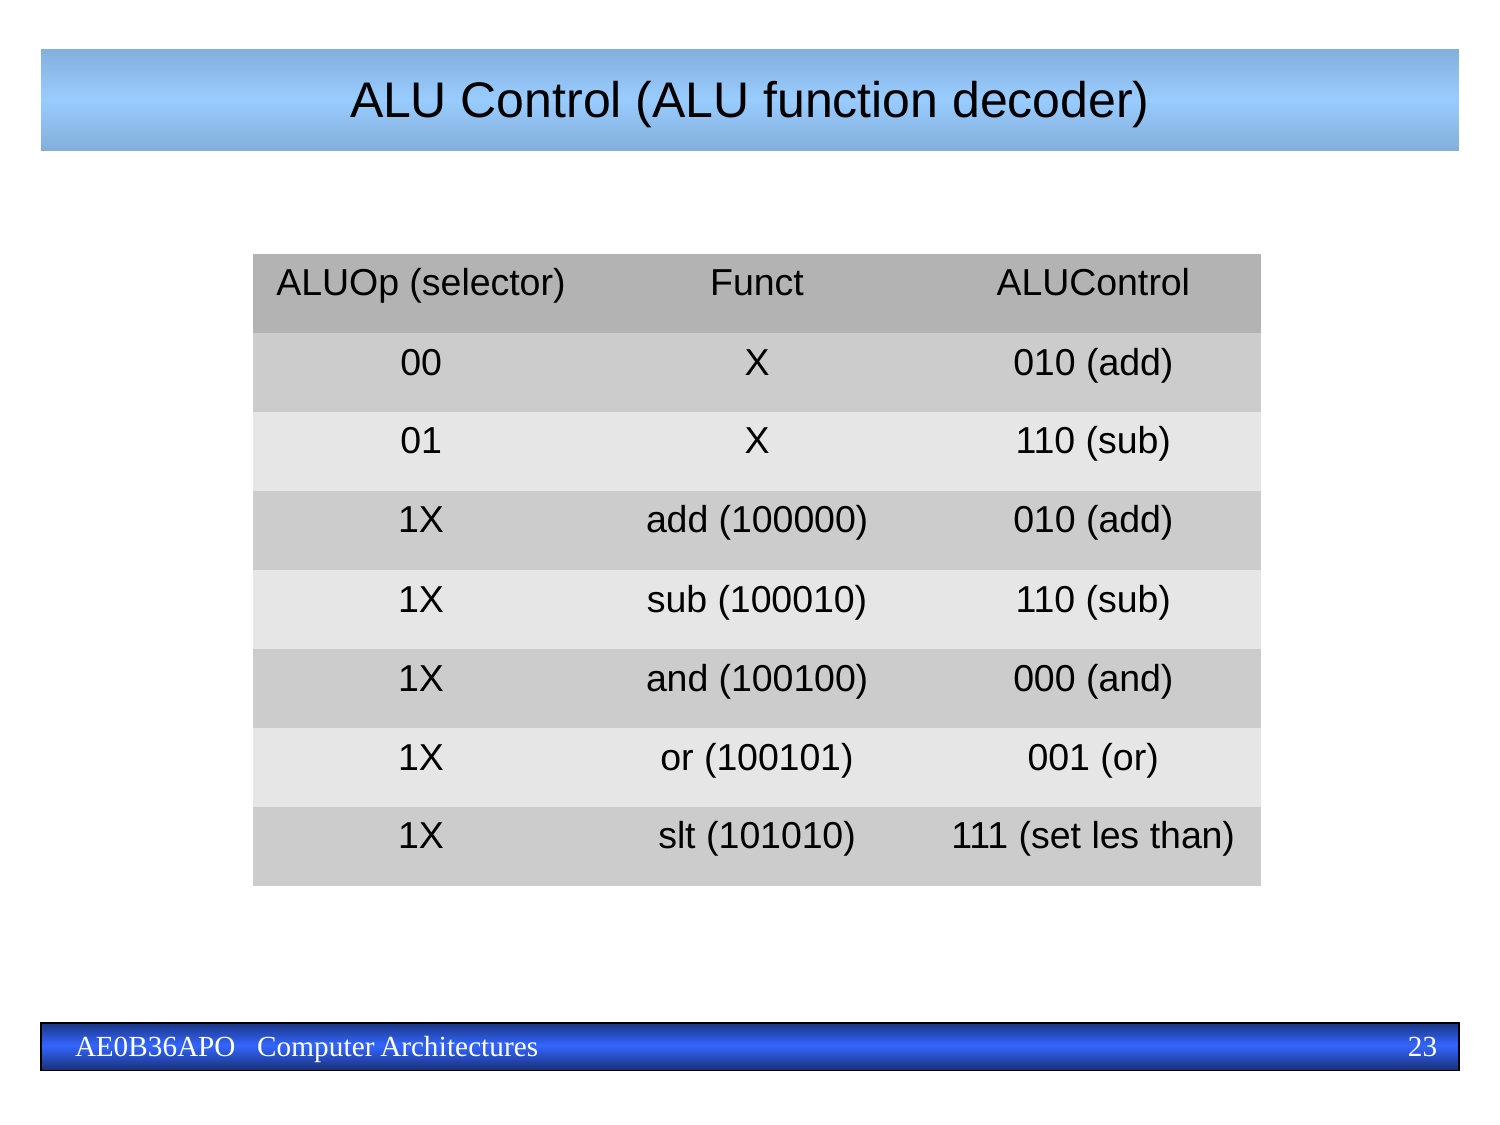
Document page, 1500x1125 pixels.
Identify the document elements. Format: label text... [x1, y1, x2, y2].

table_cell and (100100) [589, 649, 925, 728]
table_cell 1X [253, 649, 589, 728]
table_cell 1X [253, 807, 589, 886]
table_cell 110 (sub) [925, 412, 1261, 491]
table_header ALUControl [925, 254, 1261, 333]
table_cell 000 (and) [925, 649, 1261, 728]
table_cell sub (100010) [589, 570, 925, 649]
table_cell 1X [253, 728, 589, 807]
table_header ALUOp (selector) [253, 254, 589, 333]
table_cell 010 (add) [925, 333, 1261, 412]
table_cell 010 (add) [925, 491, 1261, 570]
table_header Funct [589, 254, 925, 333]
table_cell add (100000) [589, 491, 925, 570]
title ALU Control (ALU function decoder) [41, 49, 1459, 151]
table_cell or (100101) [589, 728, 925, 807]
table_cell 1X [253, 570, 589, 649]
table_cell X [589, 333, 925, 412]
table_cell 111 (set les than) [925, 807, 1261, 886]
table_cell 110 (sub) [925, 570, 1261, 649]
table_cell slt (101010) [589, 807, 925, 886]
table_cell 01 [253, 412, 589, 491]
table_cell X [589, 412, 925, 491]
table_cell 1X [253, 491, 589, 570]
table_cell 00 [253, 333, 589, 412]
table_cell 001 (or) [925, 728, 1261, 807]
